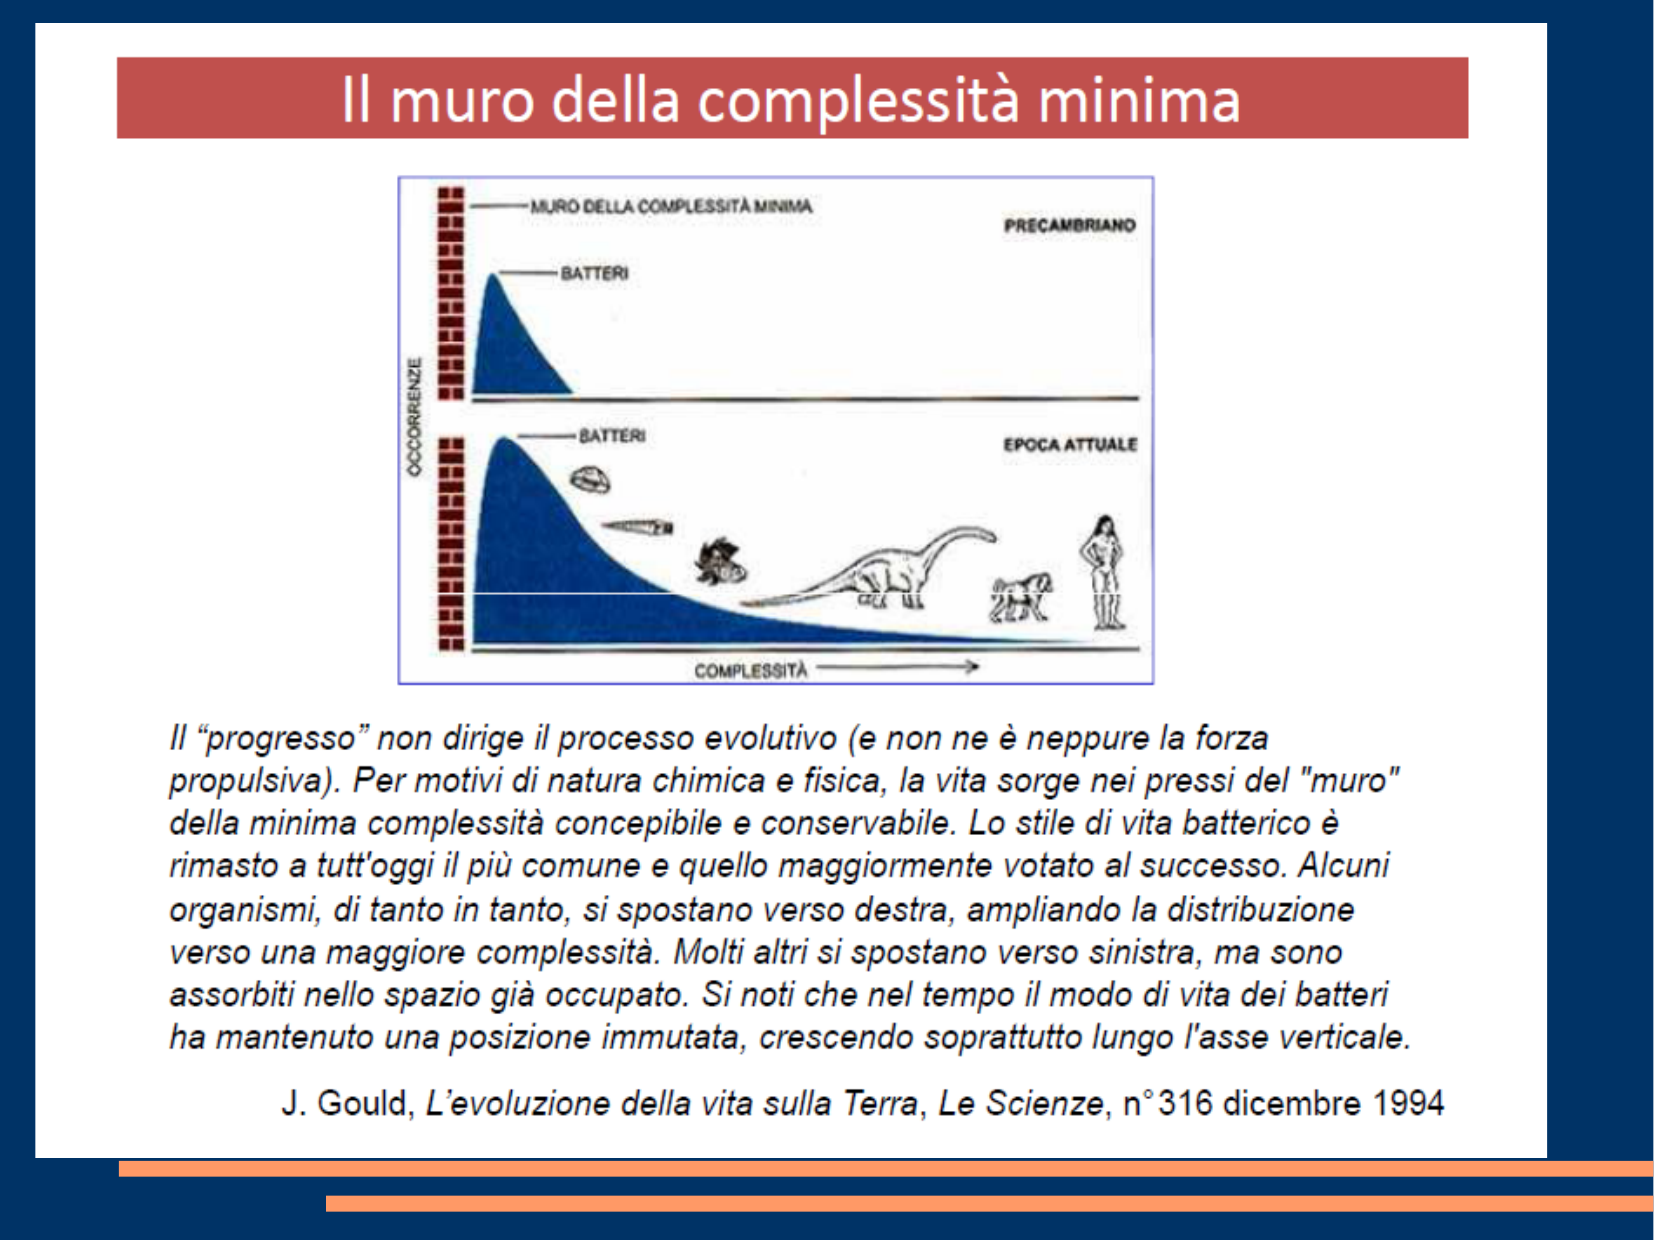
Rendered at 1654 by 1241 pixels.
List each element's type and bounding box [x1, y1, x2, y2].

picture [35, 23, 1548, 1158]
